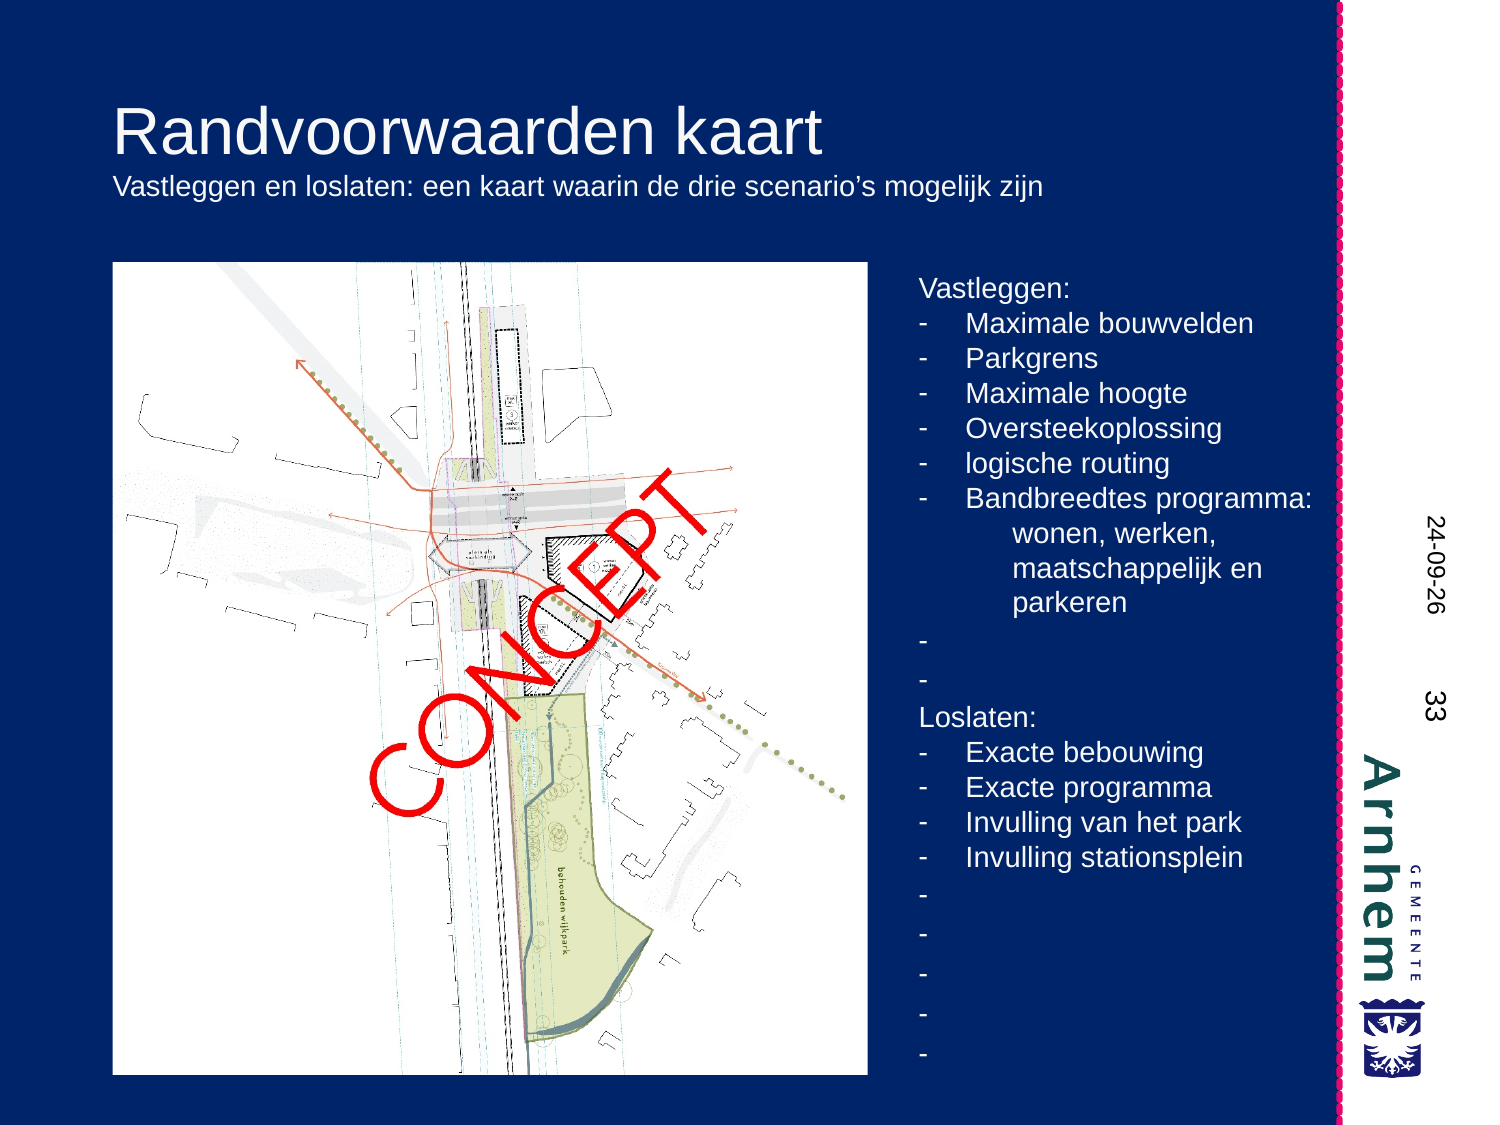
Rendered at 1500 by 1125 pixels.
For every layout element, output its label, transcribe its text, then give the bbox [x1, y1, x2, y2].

text_box 33 [1412, 675, 1463, 751]
text_box Randvoorwaarden kaart Vastleggen en loslaten: een kaart waarin de drie scenario’s mogelijk zijn [112, 87, 1270, 251]
text_box 15-2-2022 [1410, 500, 1461, 688]
text_box Vastleggen: Maximale bouwvelden Parkgrens Maximale hoogte Oversteekoplossing logische routing Bandbreedtes programma: wonen, werken, maatschappelijk en parkeren Loslaten: Exacte bebouwing Exacte programma Invulling van het park Invulling stationsplein [903, 261, 1329, 1055]
picture [112, 262, 868, 1075]
